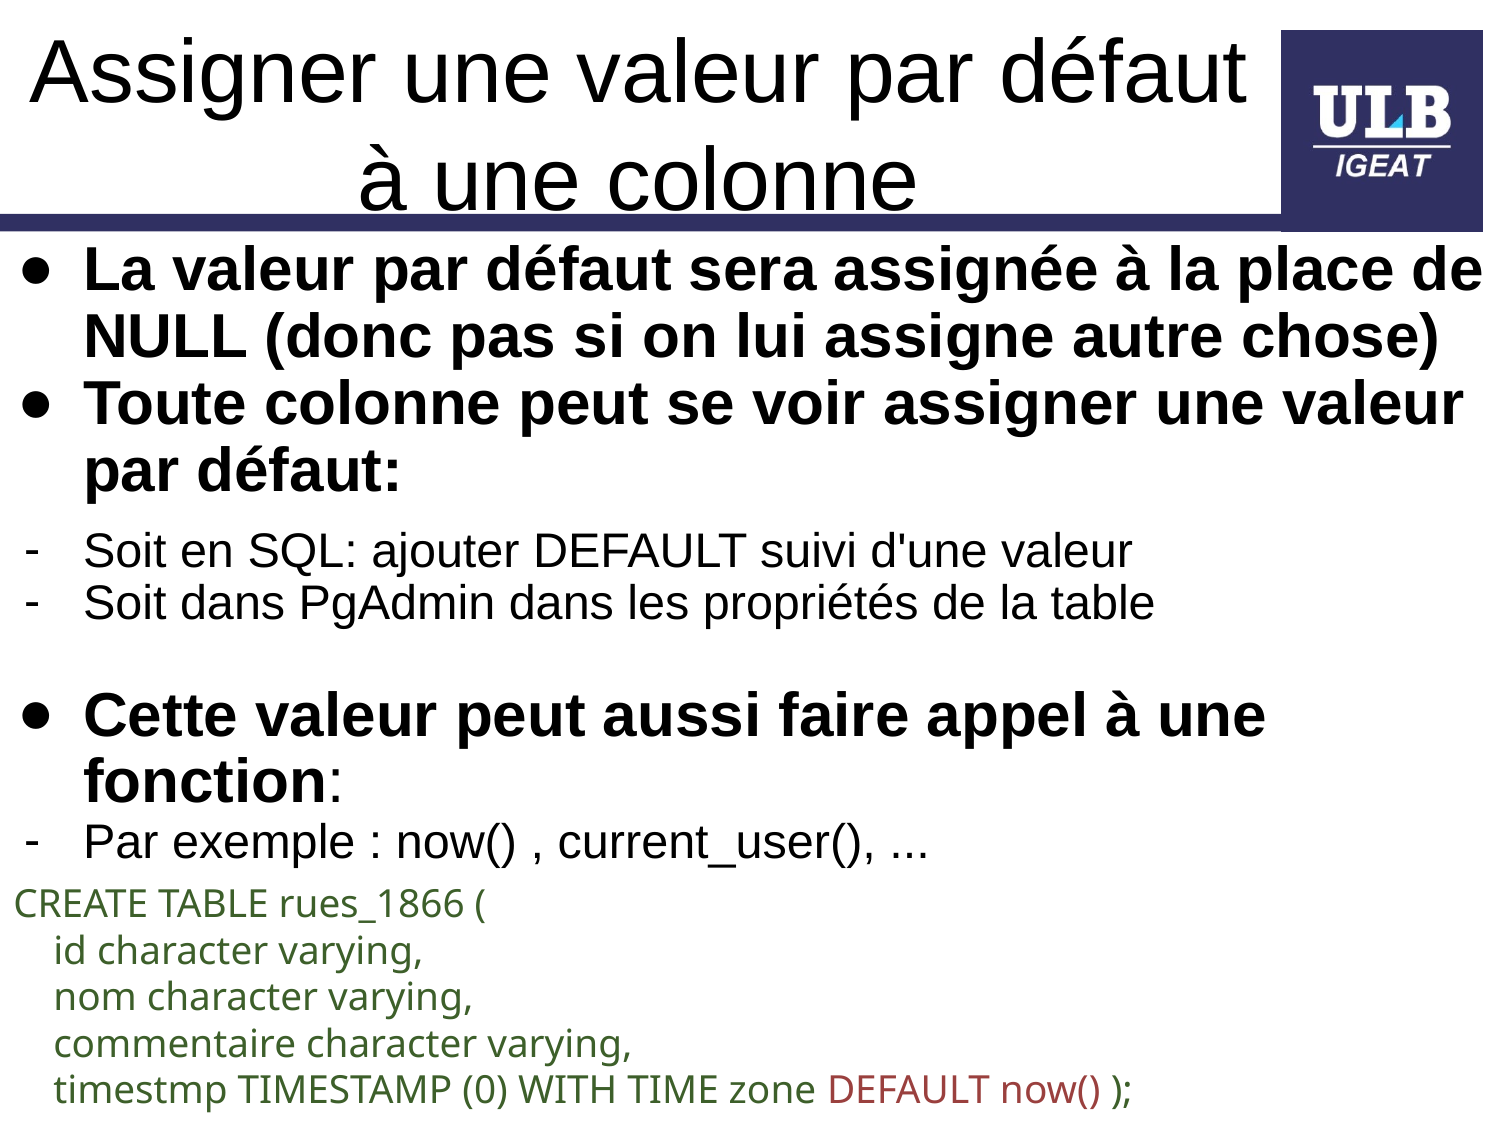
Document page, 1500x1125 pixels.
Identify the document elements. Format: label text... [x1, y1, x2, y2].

text_box La valeur par défaut sera assignée à la place de NULL (donc pas si on lui assigne autre chose) Toute colonne peut se voir assigner une valeur par défaut: Soit en SQL: ajouter DEFAULT suivi d'une valeur Soit dans PgAdmin dans les propriétés de la table Cette valeur peut aussi faire appel à une fonction: Par exemple : now() , current_user(), ... CREATE TABLE rues_1866 ( id character varying, nom character varying, commentaire character varying, timestmp TIMESTAMP (0) WITH TIME zone DEFAULT now() ); [13, 236, 1487, 1118]
picture [1281, 30, 1483, 232]
text_box Assigner une valeur par défaut à une colonne [0, 13, 1278, 229]
slide_number [1108, 1047, 1459, 1109]
